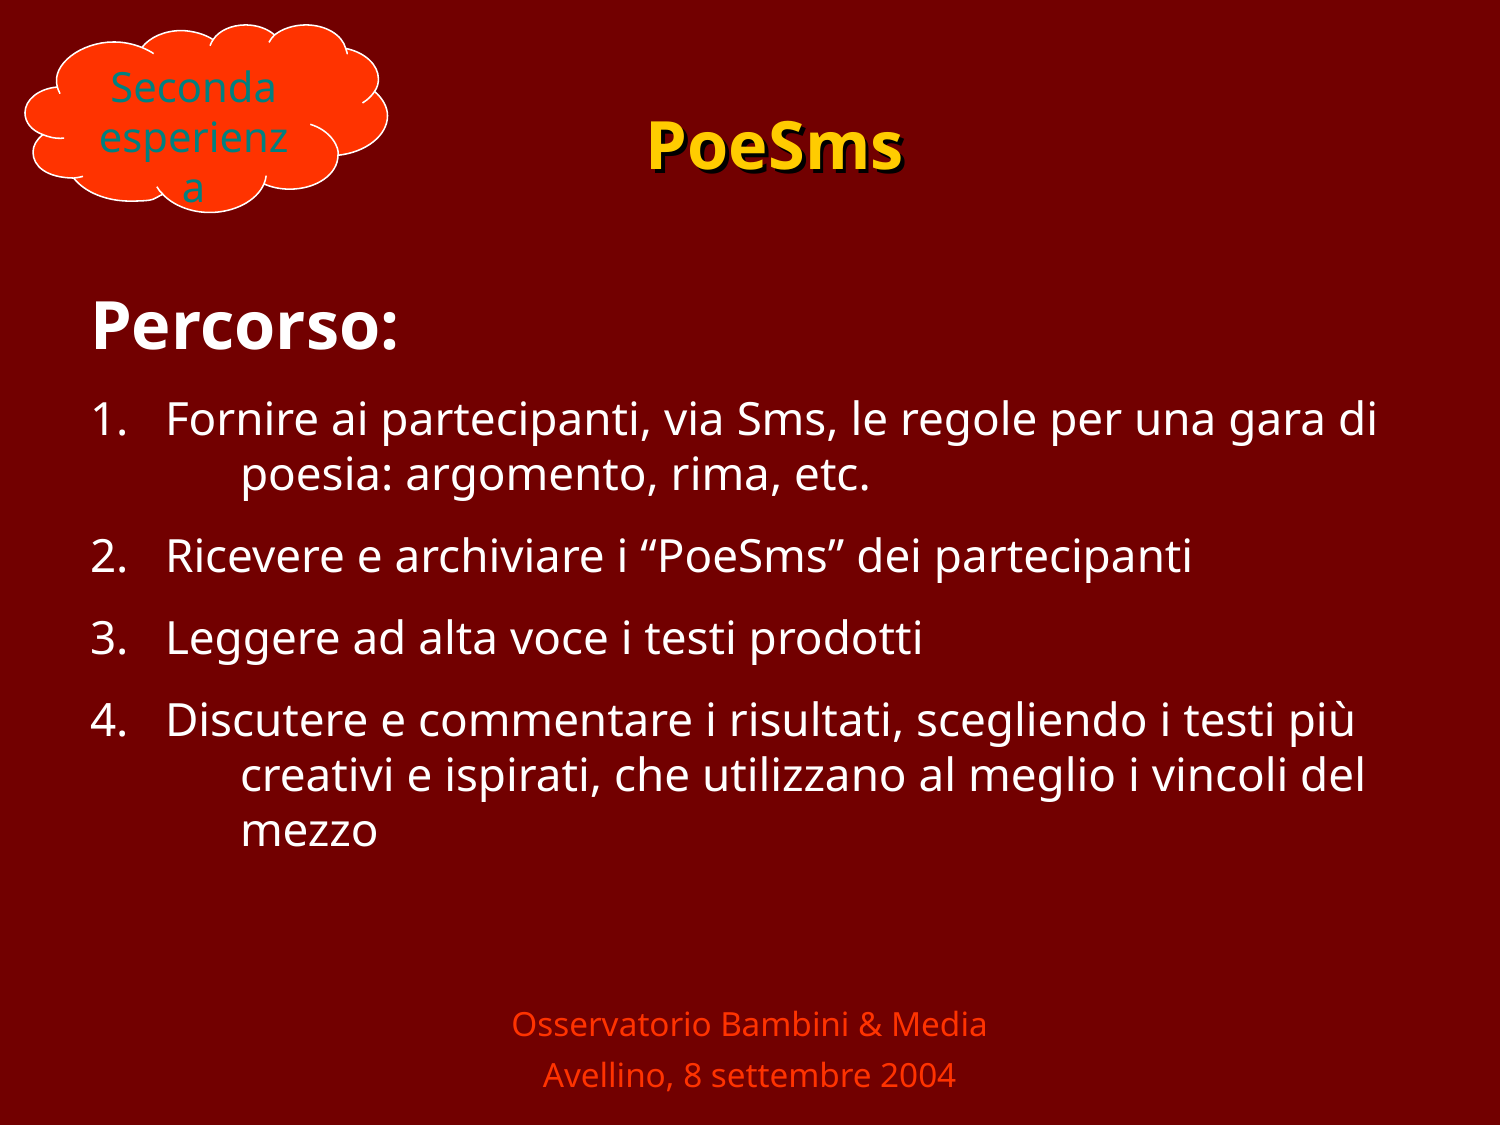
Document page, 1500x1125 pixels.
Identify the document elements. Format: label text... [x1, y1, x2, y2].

text_box PoeSms [325, 95, 1225, 190]
text_box Osservatorio Bambini & Media Avellino, 8 settembre 2004 [24, 1012, 1475, 1100]
text_box Percorso: Fornire ai partecipanti, via Sms, le regole per una gara di poesia: argomento, rima, etc. Ricevere e archiviare i “PoeSms” dei partecipanti Leggere ad alta voce i testi prodotti Discutere e commentare i risultati, scegliendo i testi più creativi e ispirati, che utilizzano al meglio i vincoli del mezzo [75, 275, 1438, 811]
text_box Seconda esperienza [24, 24, 388, 213]
